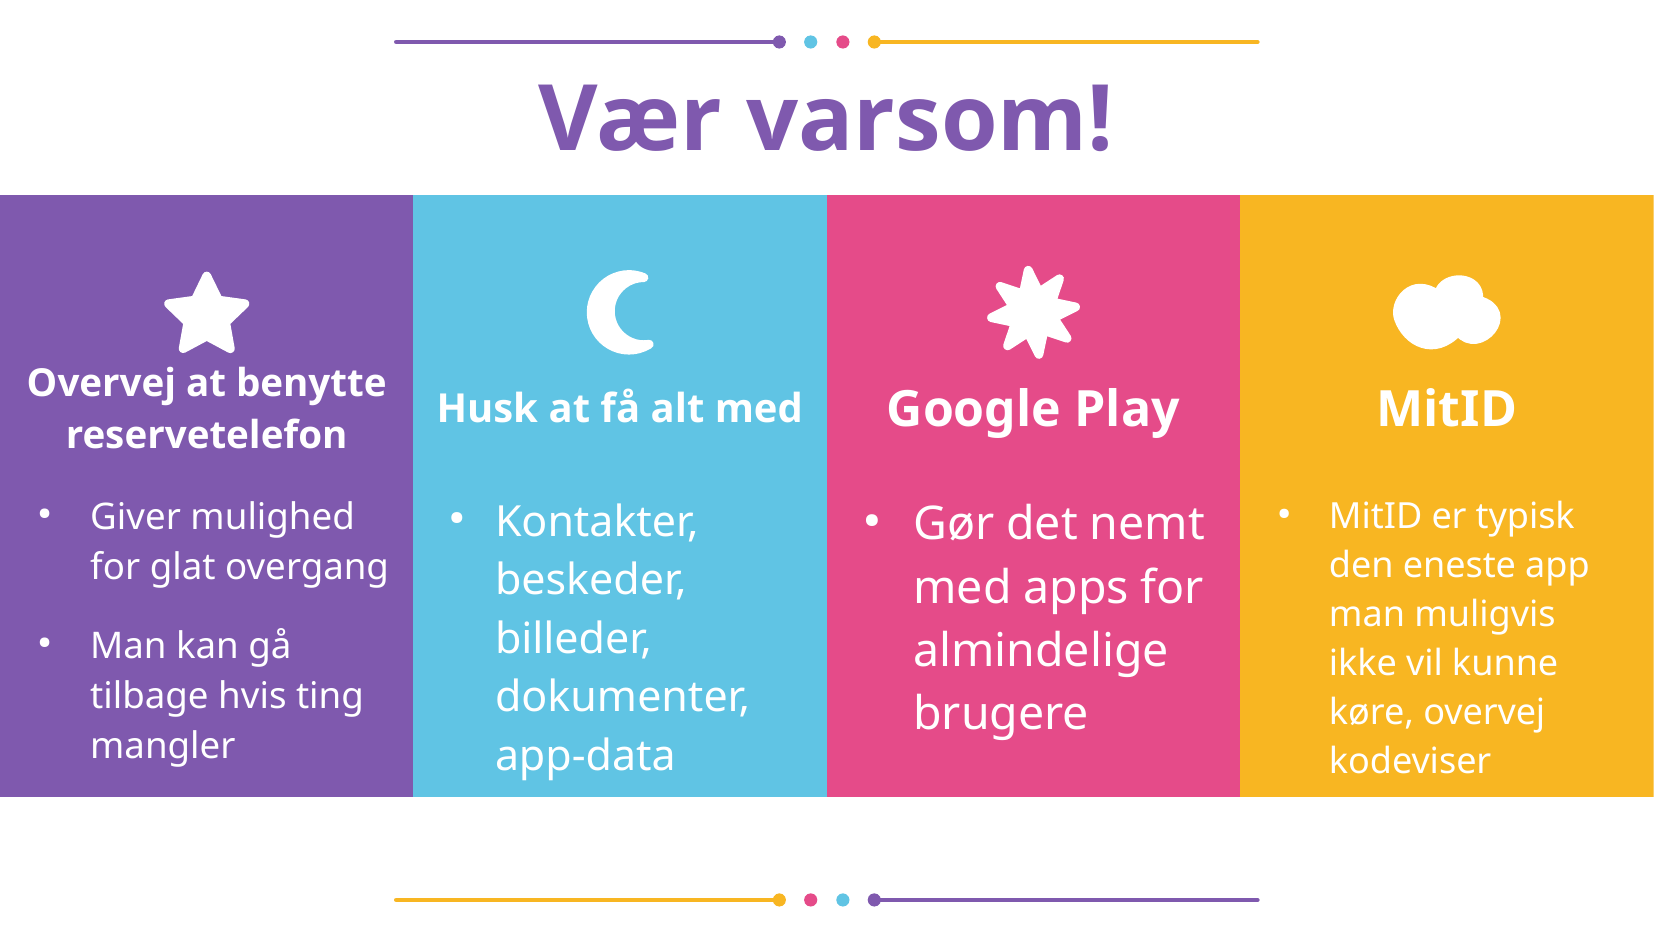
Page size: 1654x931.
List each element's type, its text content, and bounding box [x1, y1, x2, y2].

text_box [591, 274, 650, 351]
subtitle Overvej at benytte reservetelefon [20, 354, 393, 461]
list Gør det nemt med apps for almindelige brugere [847, 490, 1220, 786]
list Giver mulighed for glat overgang Man kan gå tilbage hvis ting mangler [20, 490, 393, 786]
subtitle Google Play [847, 354, 1220, 461]
title Vær varsom! [82, 37, 1571, 193]
text_box [1397, 279, 1497, 345]
subtitle MitID [1260, 354, 1633, 461]
list MitID er typisk den eneste app man muligvis ikke vil kunne køre, overvej kodeviser [1260, 490, 1633, 786]
text_box [168, 276, 245, 349]
text_box [991, 270, 1076, 354]
list Kontakter, beskeder, billeder, dokumenter, app-data [434, 490, 807, 786]
subtitle Husk at få alt med [434, 354, 807, 461]
